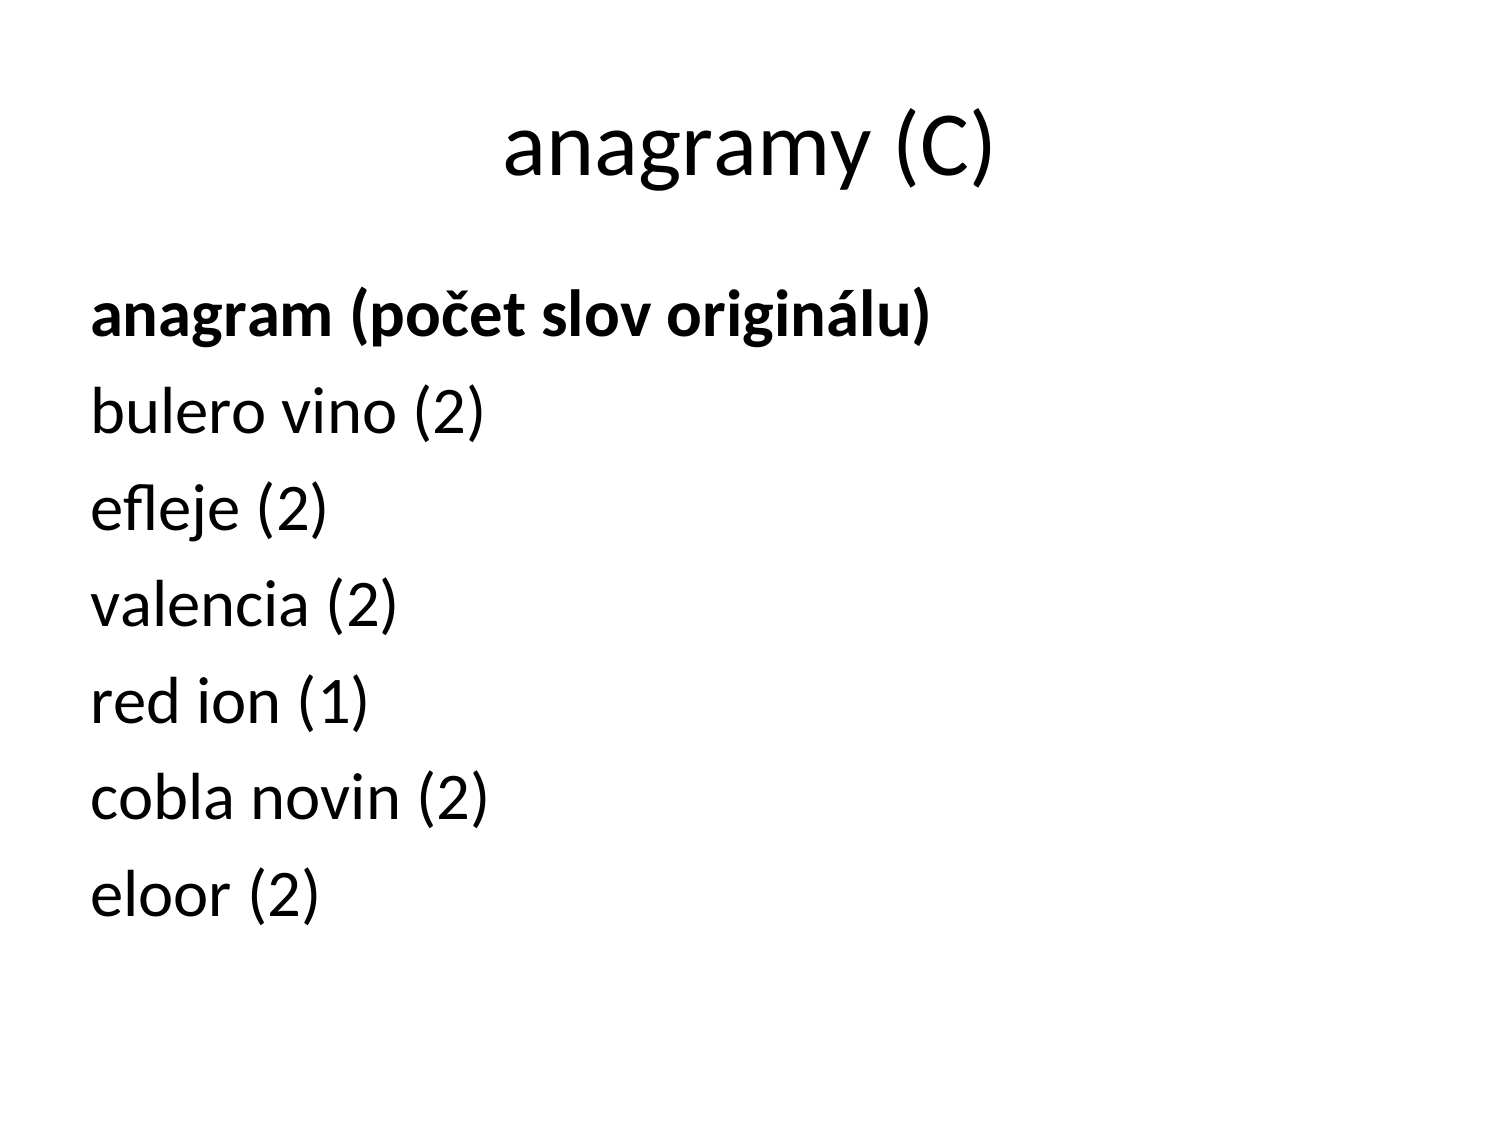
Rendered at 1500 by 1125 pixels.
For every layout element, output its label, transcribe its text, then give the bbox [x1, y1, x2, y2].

title anagramy (C) [75, 45, 1426, 233]
list anagram (počet slov originálu) bulero vino (2) efleje (2) valencia (2) red ion (1) cobla novin (2) eloor (2) [75, 262, 1426, 1006]
